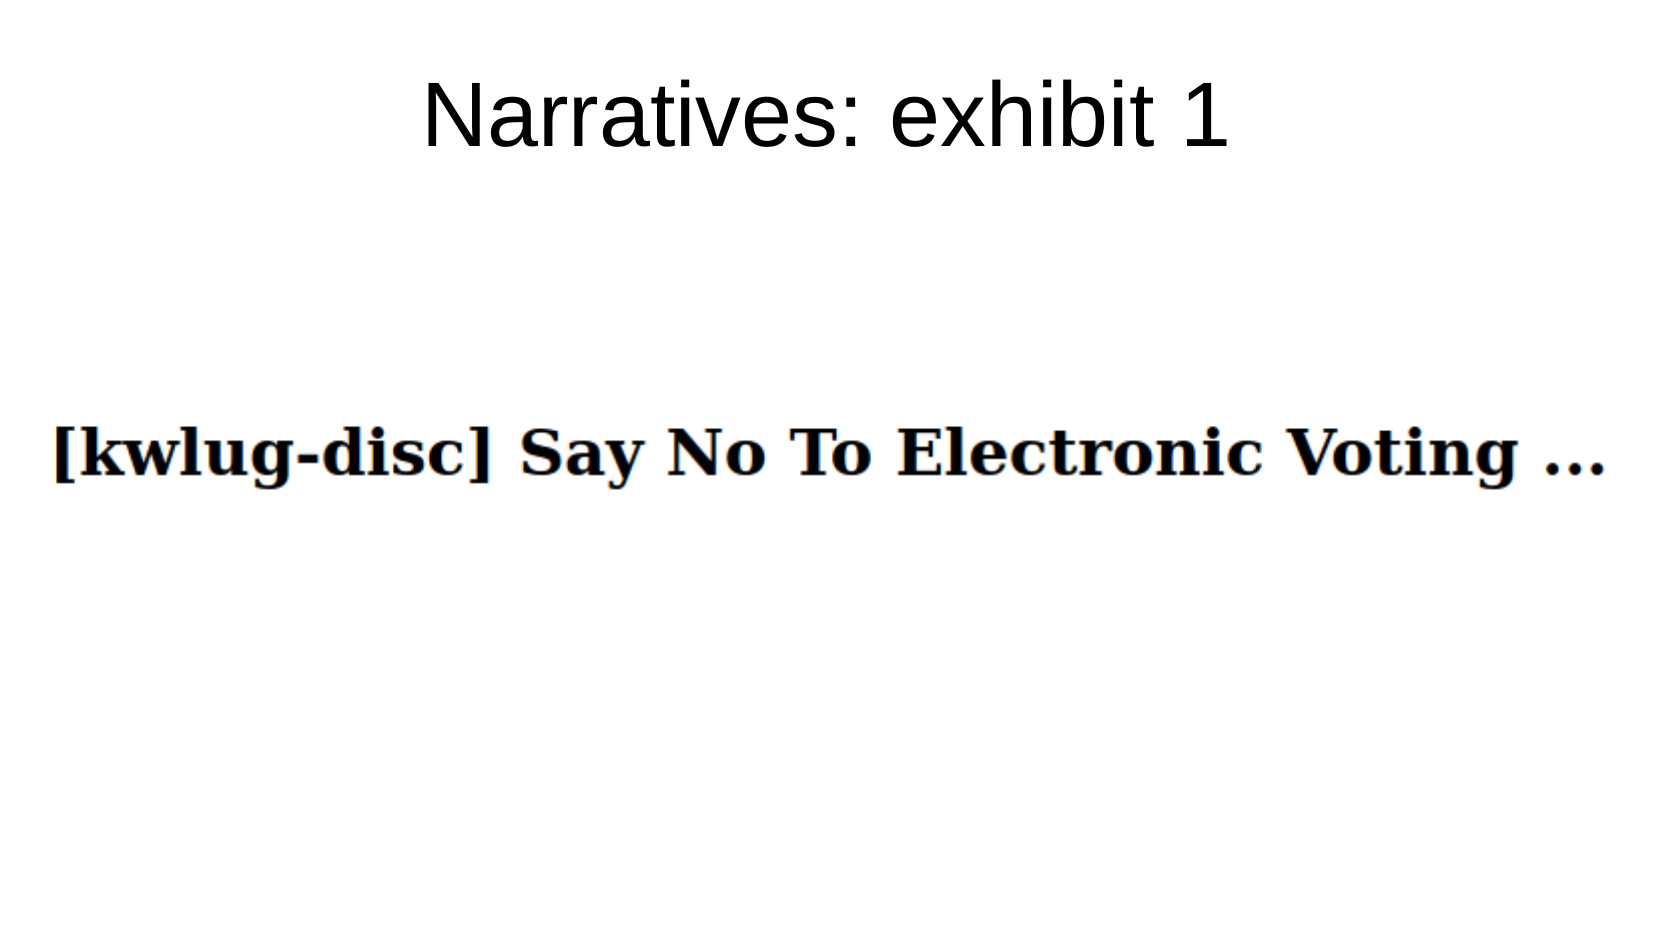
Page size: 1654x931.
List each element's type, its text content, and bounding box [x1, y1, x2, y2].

picture [47, 413, 1629, 526]
title Narratives: exhibit 1 [82, 37, 1571, 193]
